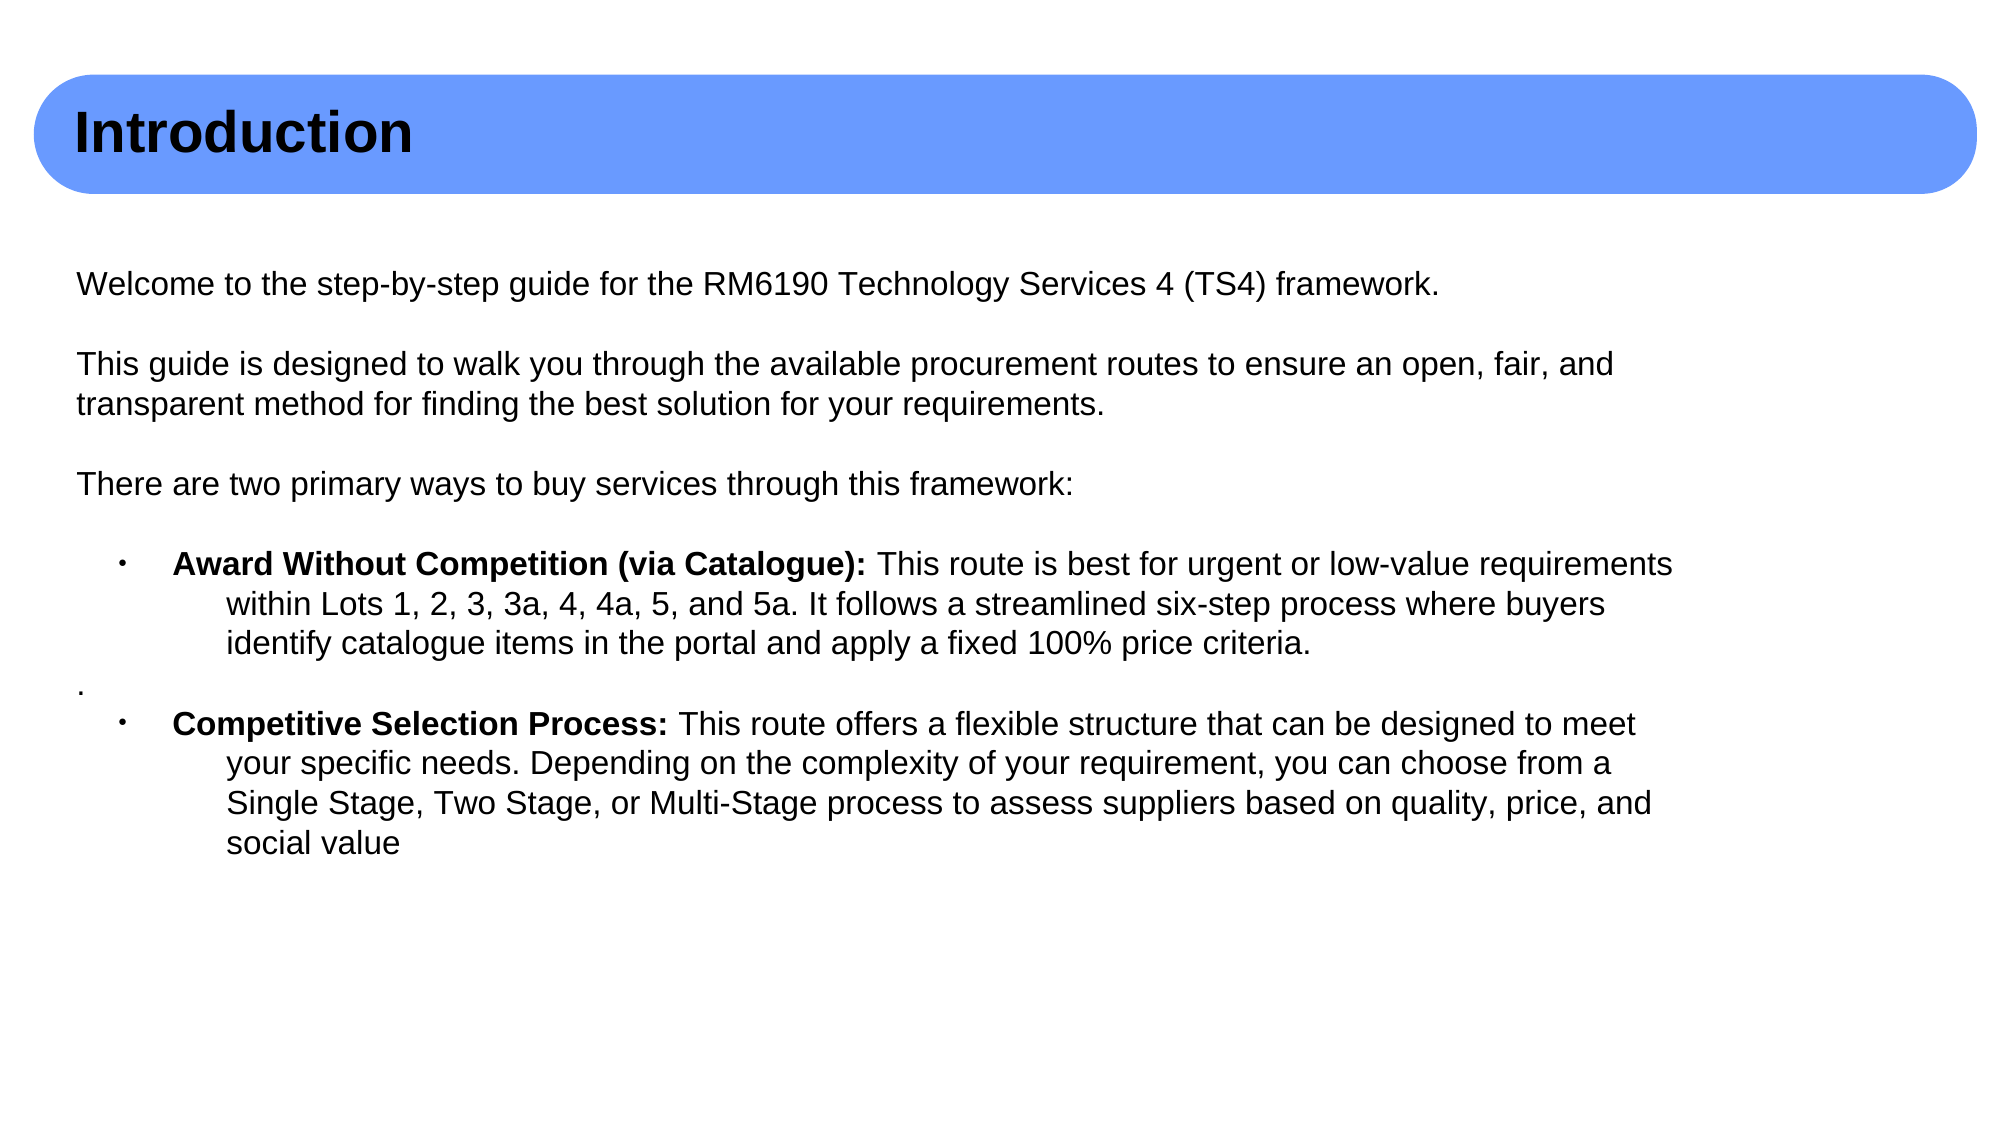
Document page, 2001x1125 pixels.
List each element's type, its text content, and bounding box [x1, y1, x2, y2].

title Introduction [74, 94, 1647, 182]
title Welcome to the step-by-step guide for the RM6190 Technology Services 4 (TS4) framework. This guide is designed to walk you through the available procurement routes to ensure an open, fair, and transparent method for finding the best solution for your requirements. There are two primary ways to buy services through this framework: Award Without Competition (via Catalogue): This route is best for urgent or low-value requirements within Lots 1, 2, 3, 3a, 4, 4a, 5, and 5a. It follows a streamlined six-step process where buyers identify catalogue items in the portal and apply a fixed 100% price criteria. . Competitive Selection Process: This route offers a flexible structure that can be designed to meet your specific needs. Depending on the complexity of your requirement, you can choose from a Single Stage, Two Stage, or Multi-Stage process to assess suppliers based on quality, price, and social value [76, 262, 1703, 1021]
